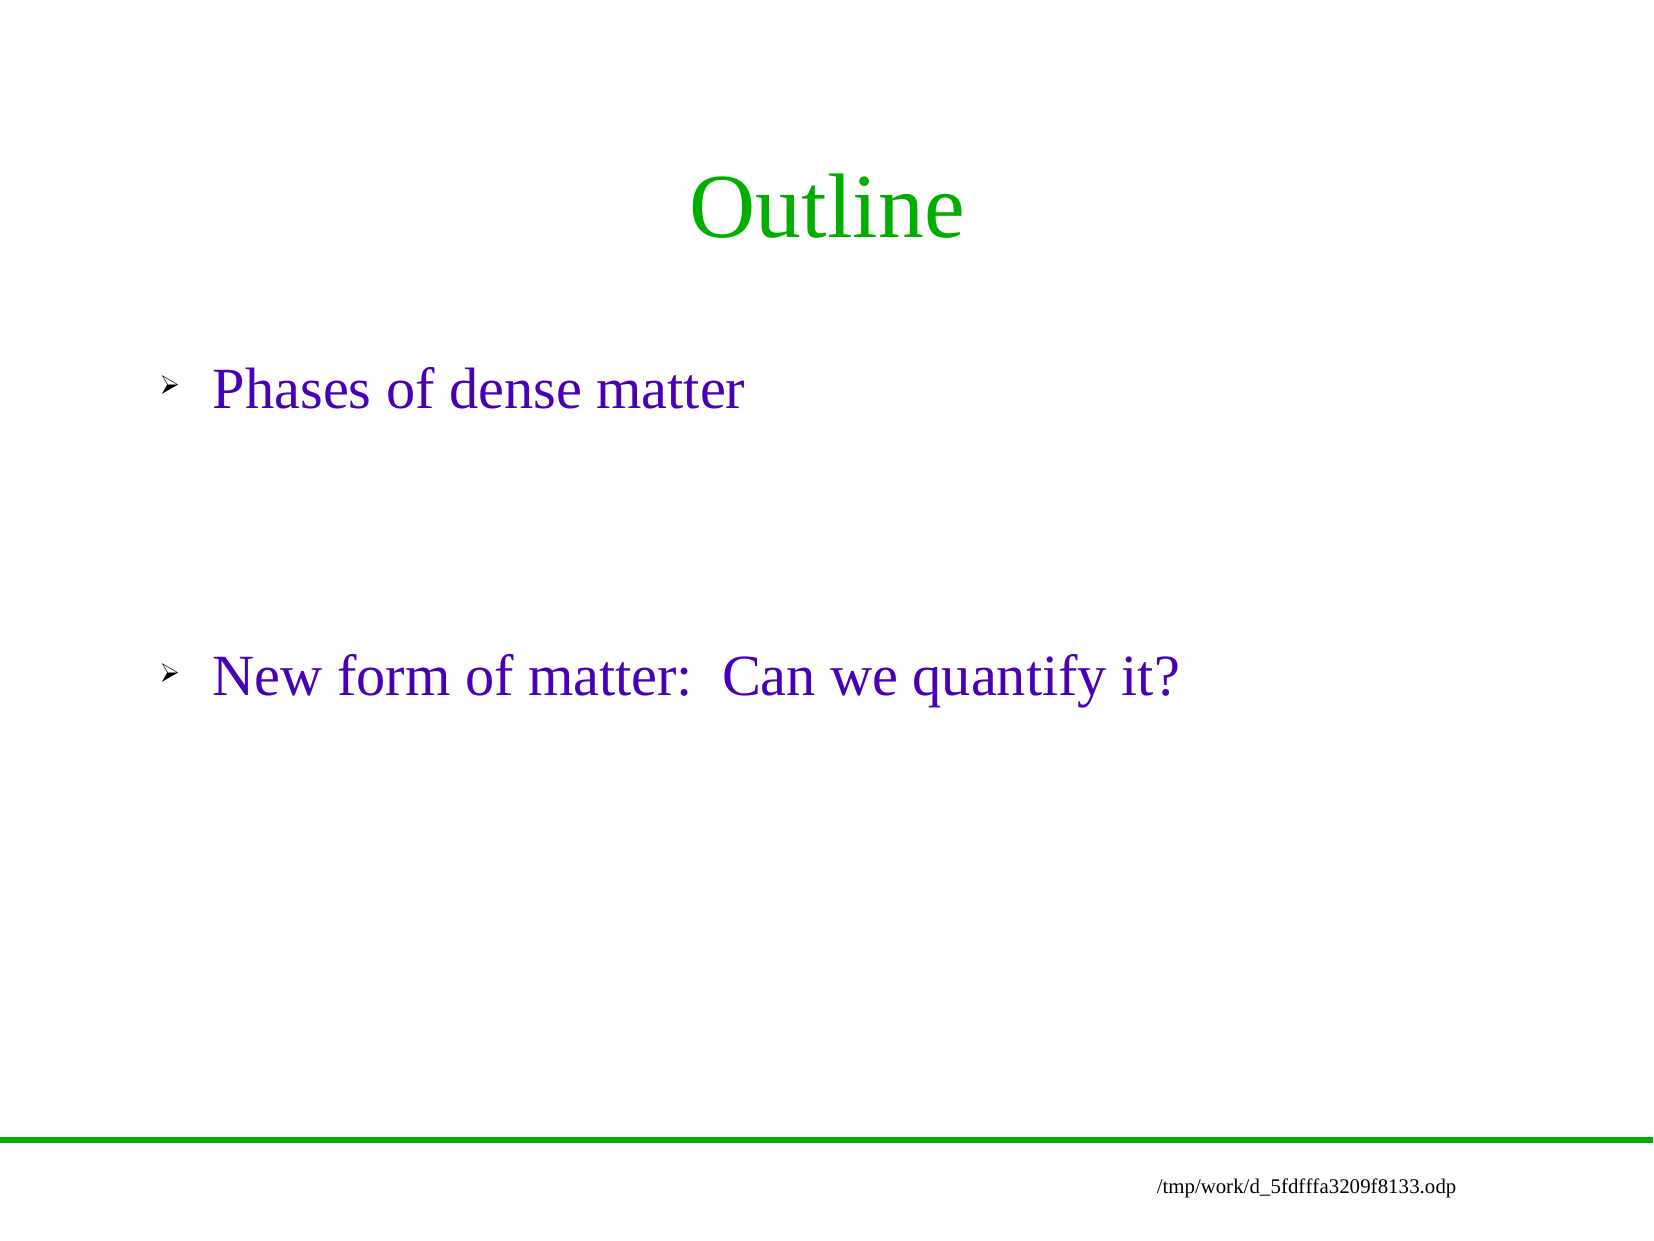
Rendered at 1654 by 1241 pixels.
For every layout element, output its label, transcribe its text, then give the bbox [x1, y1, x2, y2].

title Outline [121, 102, 1534, 310]
list Phases of dense matter New form of matter: Can we quantify it? [124, 356, 1537, 1138]
